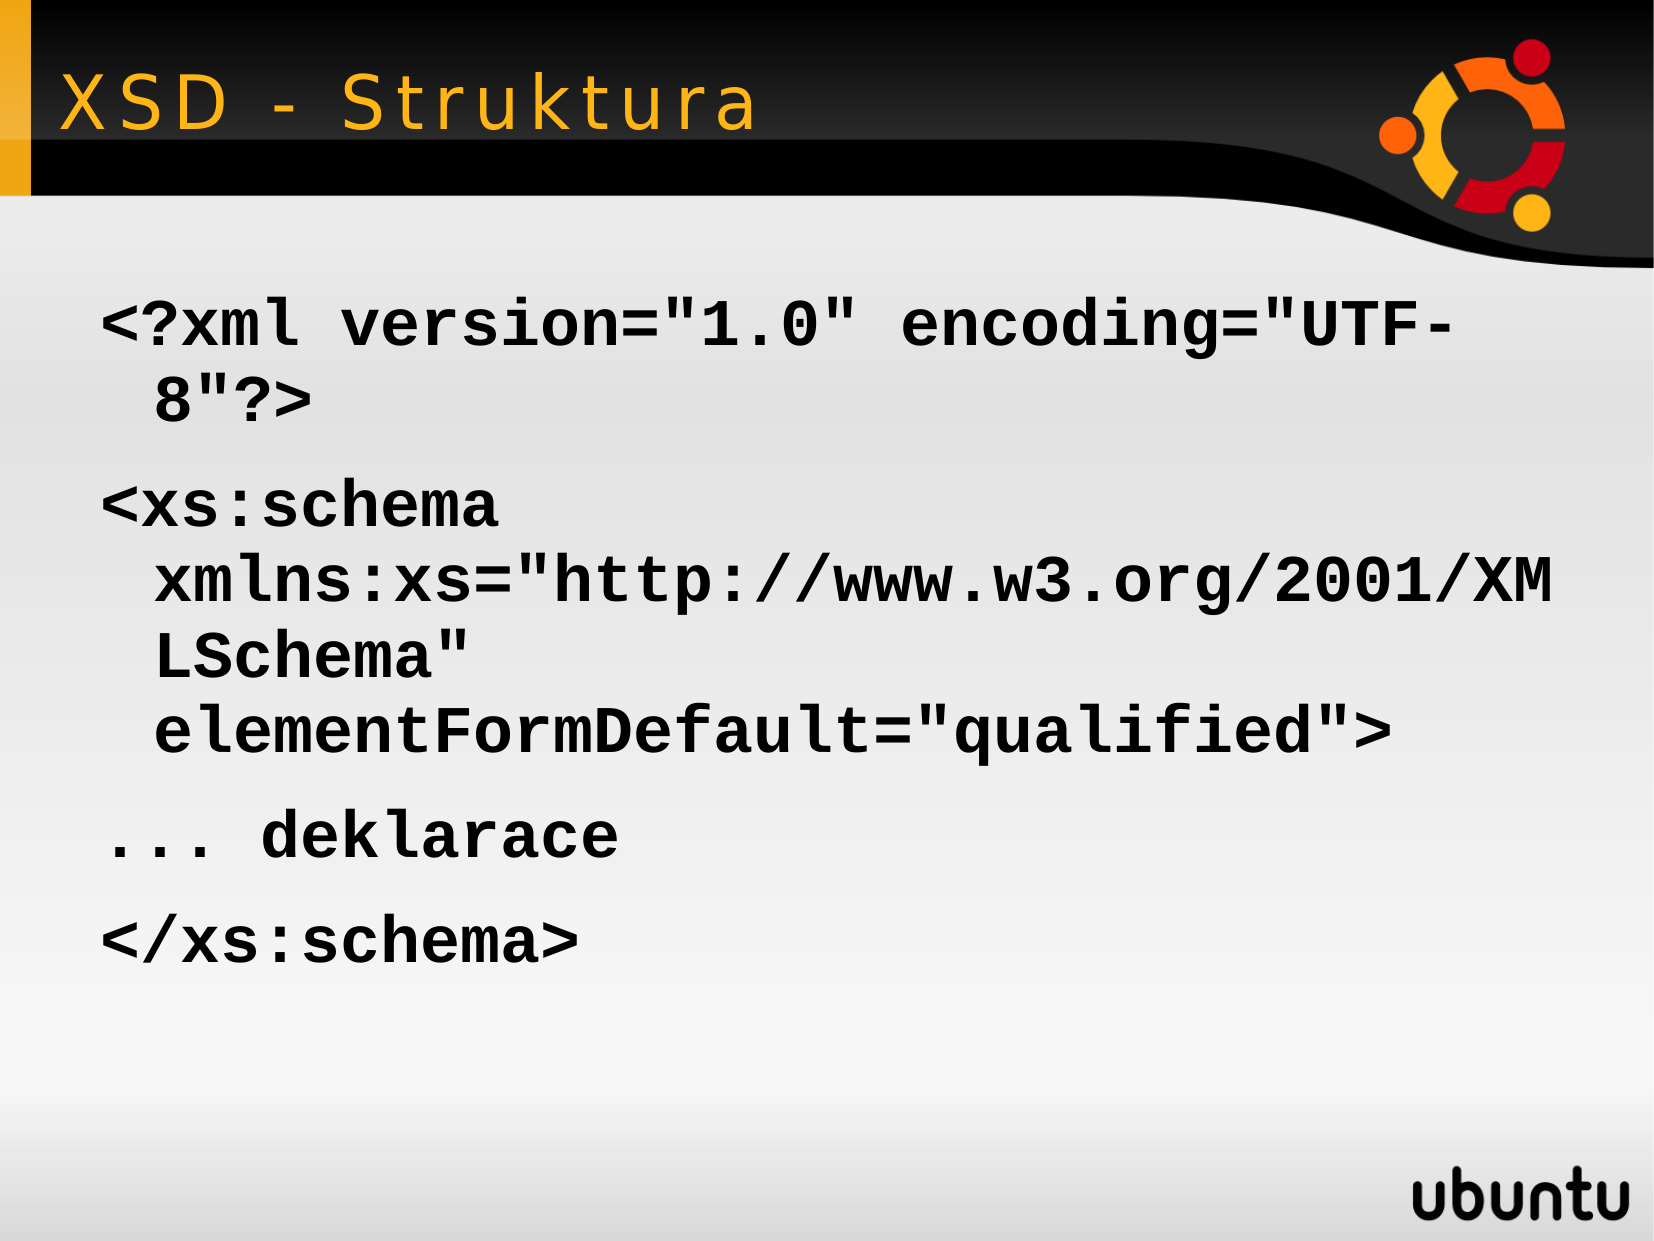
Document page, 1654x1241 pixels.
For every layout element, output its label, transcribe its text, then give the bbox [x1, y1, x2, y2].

title XSD - Struktura [59, 29, 1270, 178]
picture [0, 0, 1654, 1241]
list <?xml version="1.0" encoding="UTF-8"?> <xs:schema xmlns:xs="http://www.w3.org/2001/XMLSchema" elementFormDefault="qualified"> ... deklarace </xs:schema> [82, 290, 1571, 1109]
